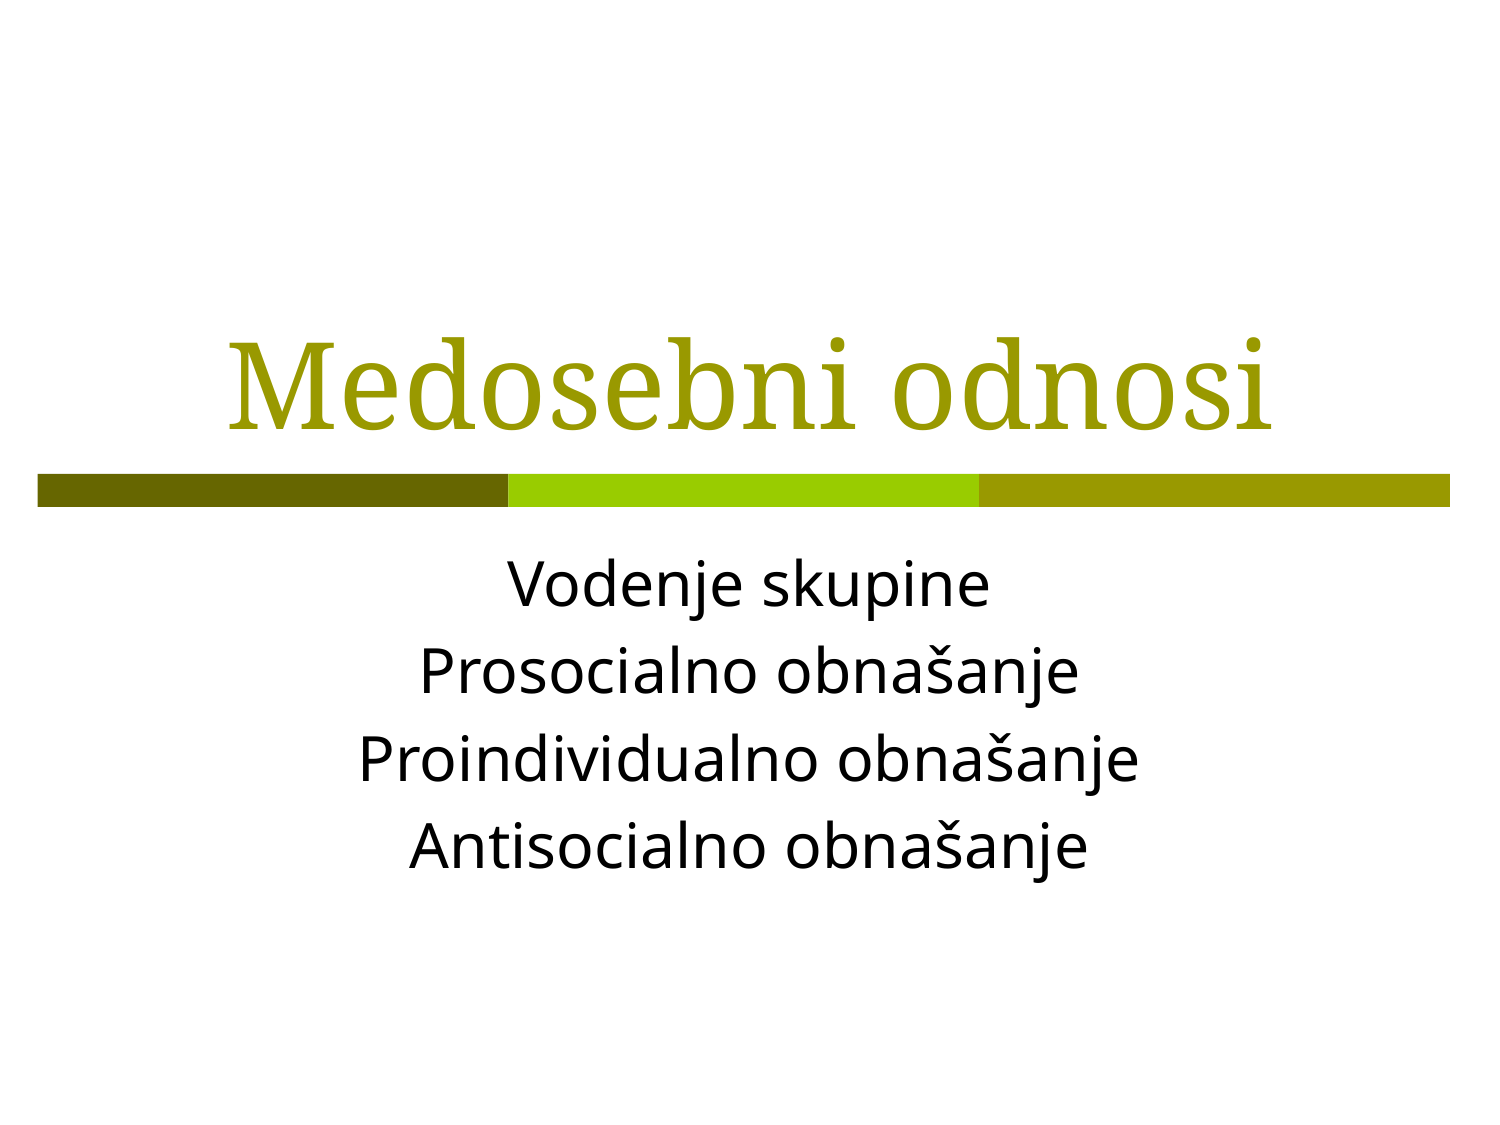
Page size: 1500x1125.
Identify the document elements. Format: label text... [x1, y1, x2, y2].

title Medosebni odnosi [112, 112, 1388, 462]
subtitle Vodenje skupine Prosocialno obnašanje Proindividualno obnašanje Antisocialno obnašanje [225, 536, 1275, 899]
